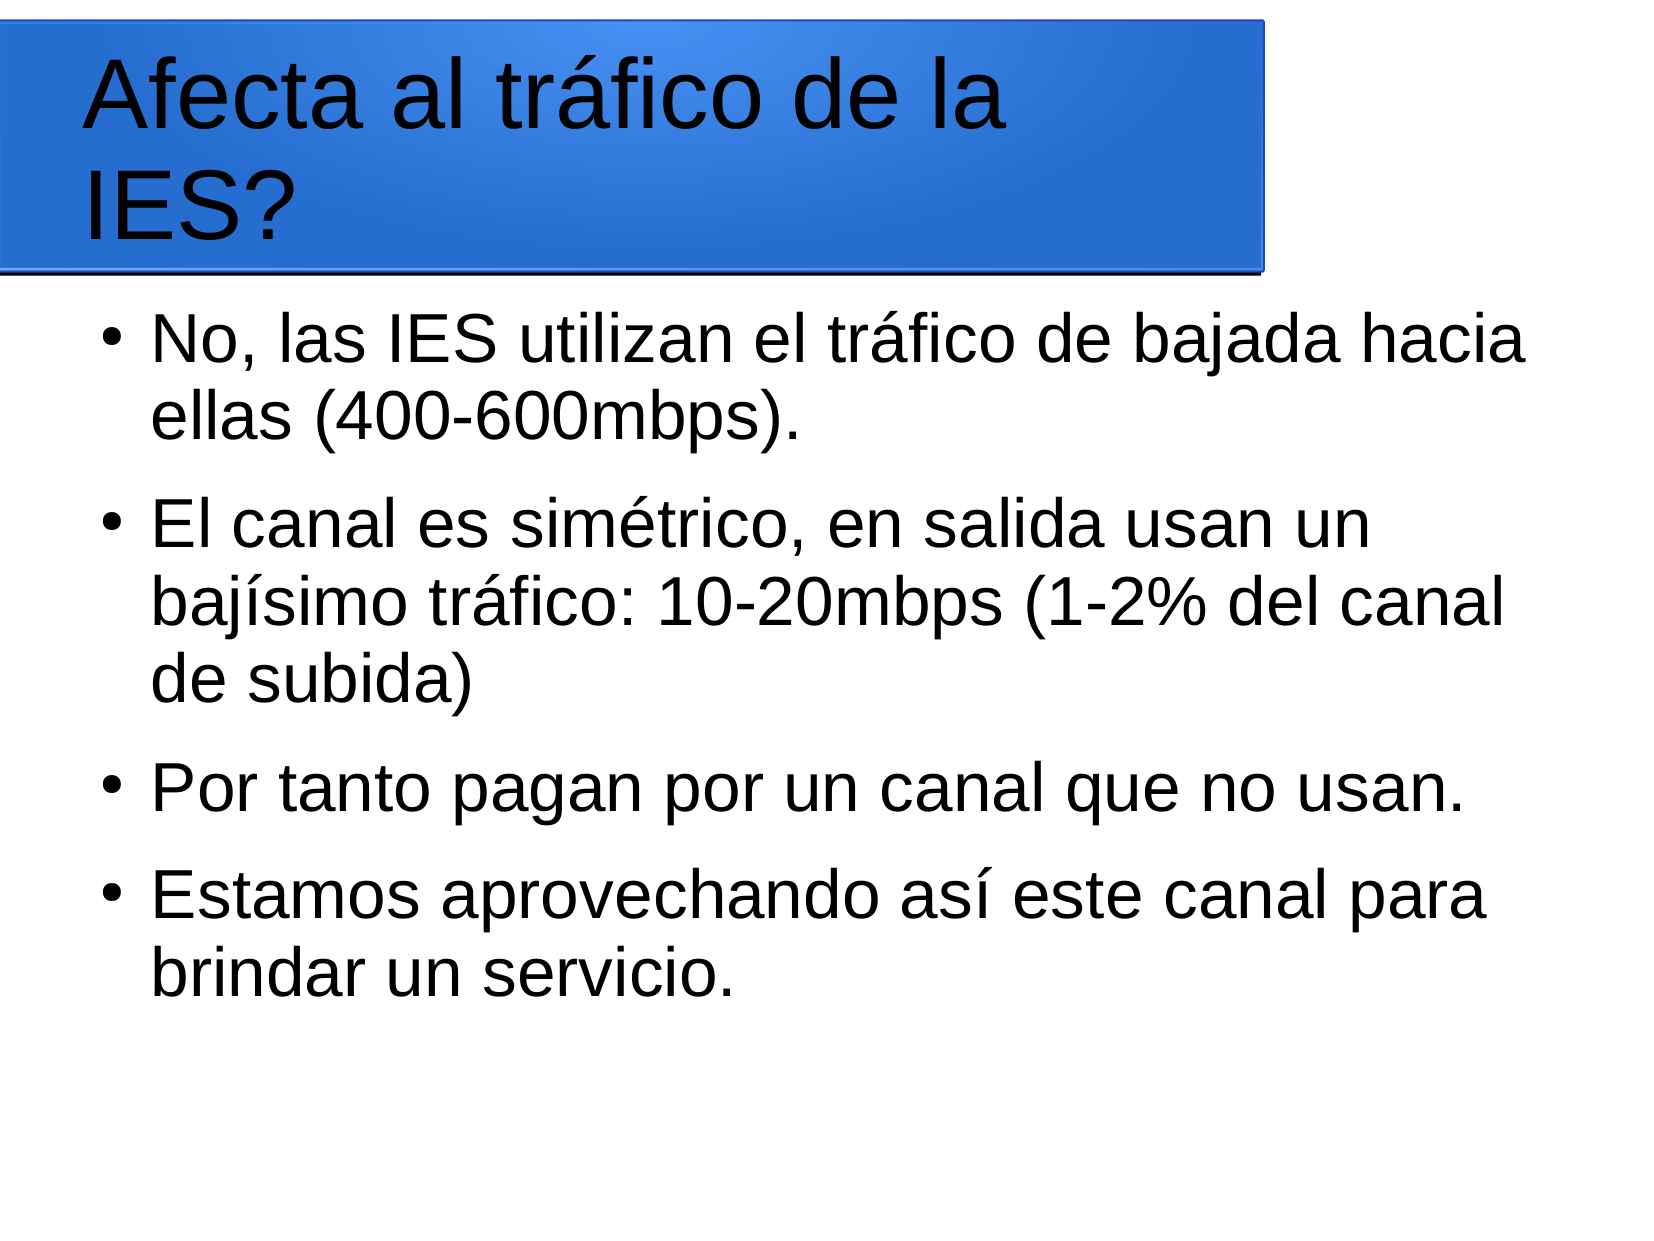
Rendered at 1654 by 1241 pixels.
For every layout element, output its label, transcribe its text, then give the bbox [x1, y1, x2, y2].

title Afecta al tráfico de la IES? [82, 38, 1235, 261]
list No, las IES utilizan el tráfico de bajada hacia ellas (400-600mbps). El canal es simétrico, en salida usan un bajísimo tráfico: 10-20mbps (1-2% del canal de subida) Por tanto pagan por un canal que no usan. Estamos aprovechando así este canal para brindar un servicio. [82, 299, 1571, 1019]
